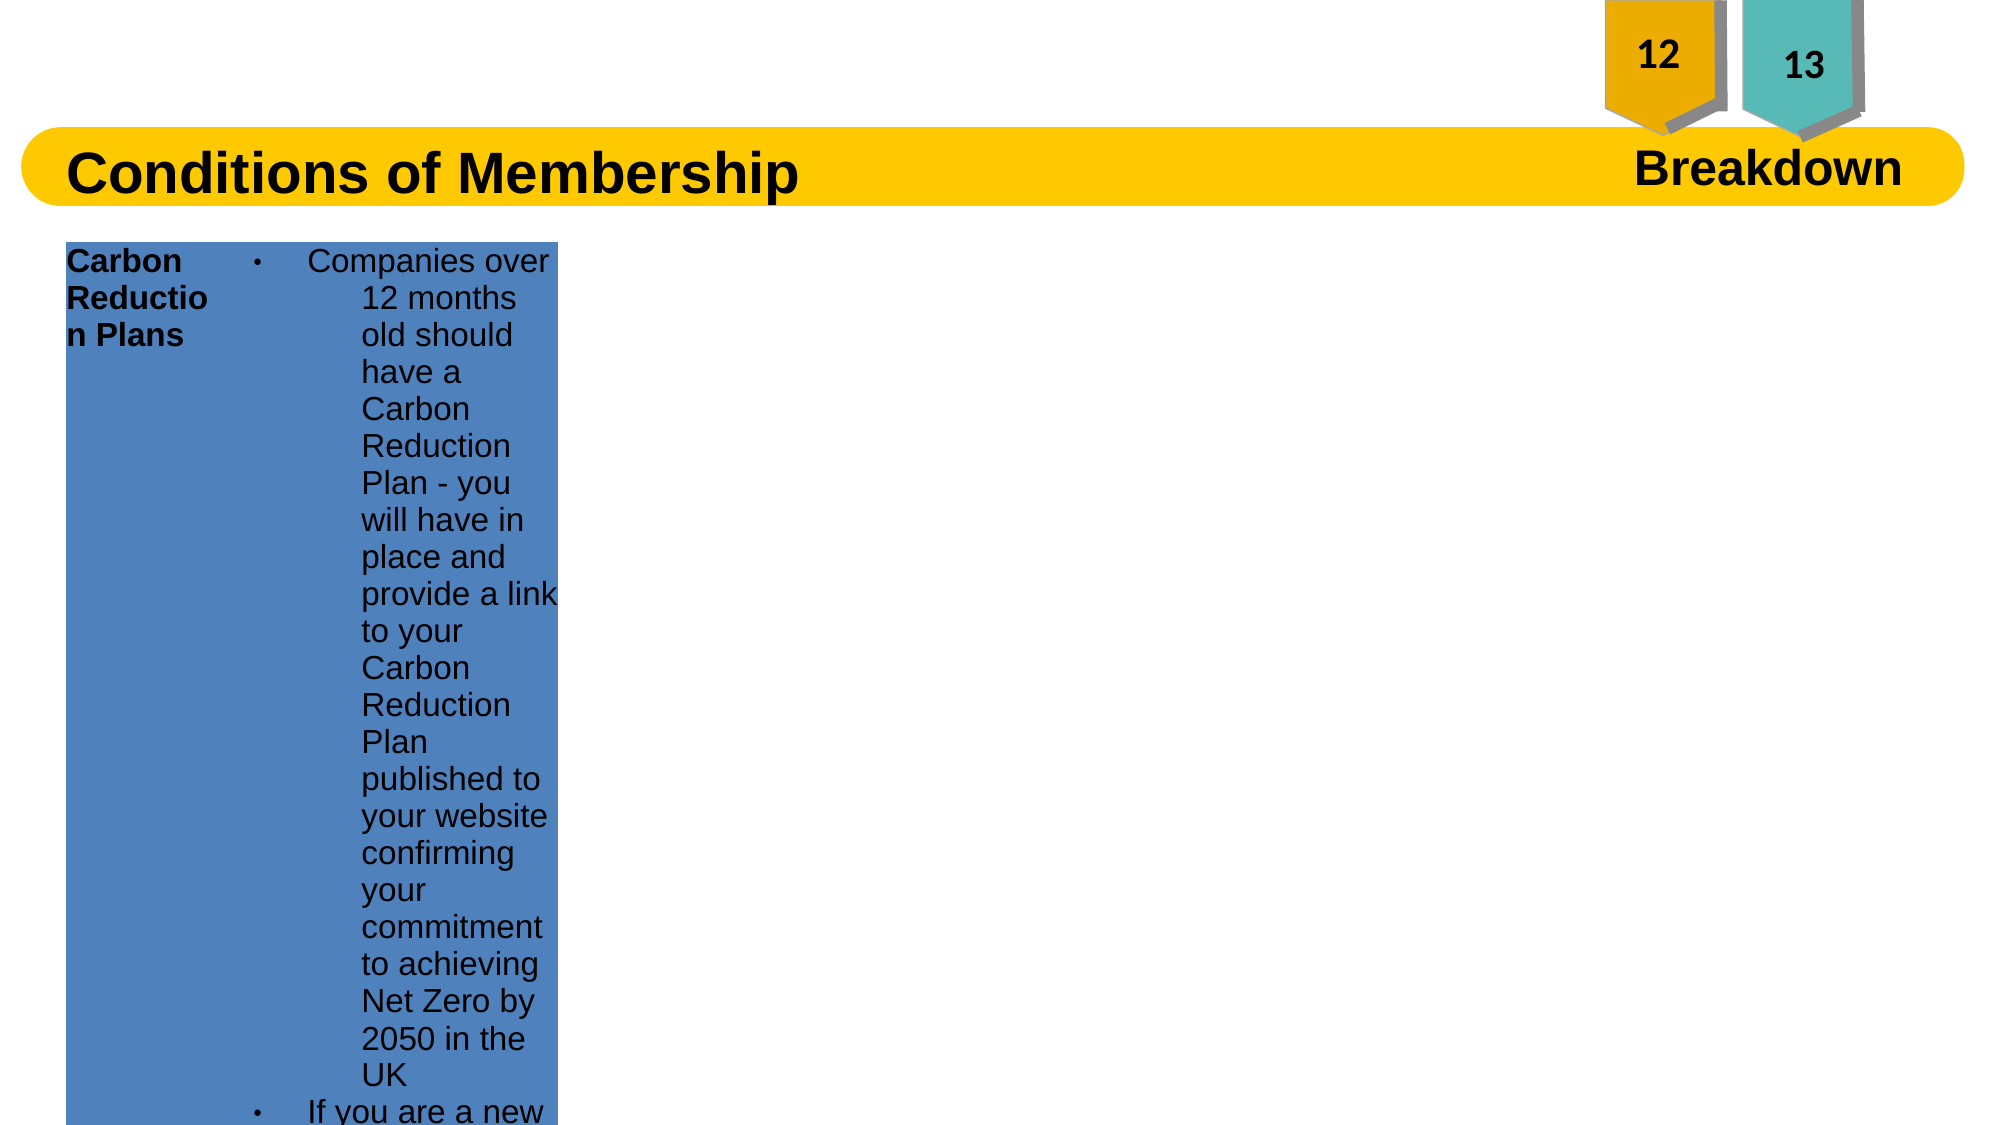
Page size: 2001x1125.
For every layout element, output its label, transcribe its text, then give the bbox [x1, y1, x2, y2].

text_box [1743, 0, 1852, 136]
title Breakdown [1639, 135, 1933, 209]
table_header Companies over 12 months old should have a Carbon Reduction Plan - you will have in place and provide a link to your Carbon Reduction Plan published to your website confirming your commitment to achieving Net Zero by 2050 in the UK If you are a new supplier and have been trading for less than 12 months, you must still confirm your commitment to achieving Net Zero by 2050 by publishing a full Carbon Reduction Plan (CRP) as soon as possible. Refer to PPN006 and the associated guidance. CCS have also created guidance to assist you in creating your Carbon Reduction Plan [211, 242, 558, 1125]
text_box [1605, 0, 1715, 136]
table_header Carbon Reduction Plans [66, 242, 211, 1125]
text_box 13 [1748, 22, 1860, 96]
title Conditions of Membership [66, 135, 1639, 274]
text_box 12 [1617, 9, 1699, 96]
